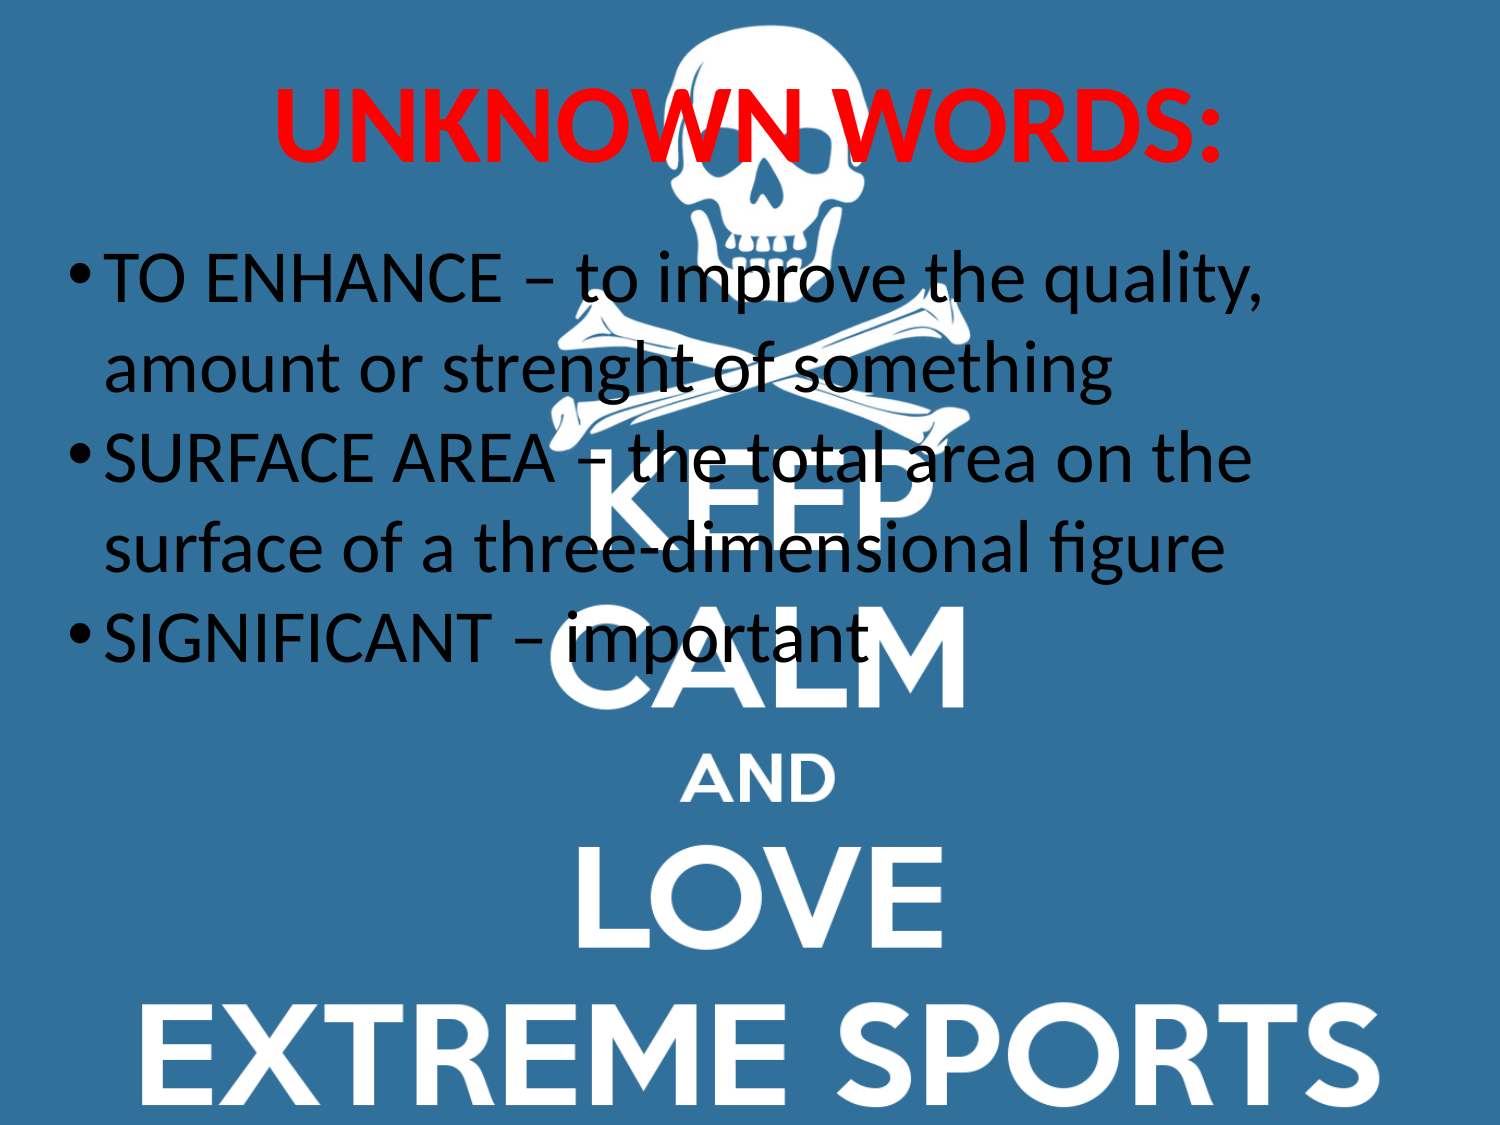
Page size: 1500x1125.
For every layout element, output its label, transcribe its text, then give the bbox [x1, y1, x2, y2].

picture [0, 0, 1500, 1125]
text_box UNKNOWN WORDS: [53, 42, 1447, 193]
text_box TO ENHANCE – to improve the quality, amount or strenght of something SURFACE AREA – the total area on the surface of a three-dimensional figure SIGNIFICANT – important [53, 219, 1447, 865]
